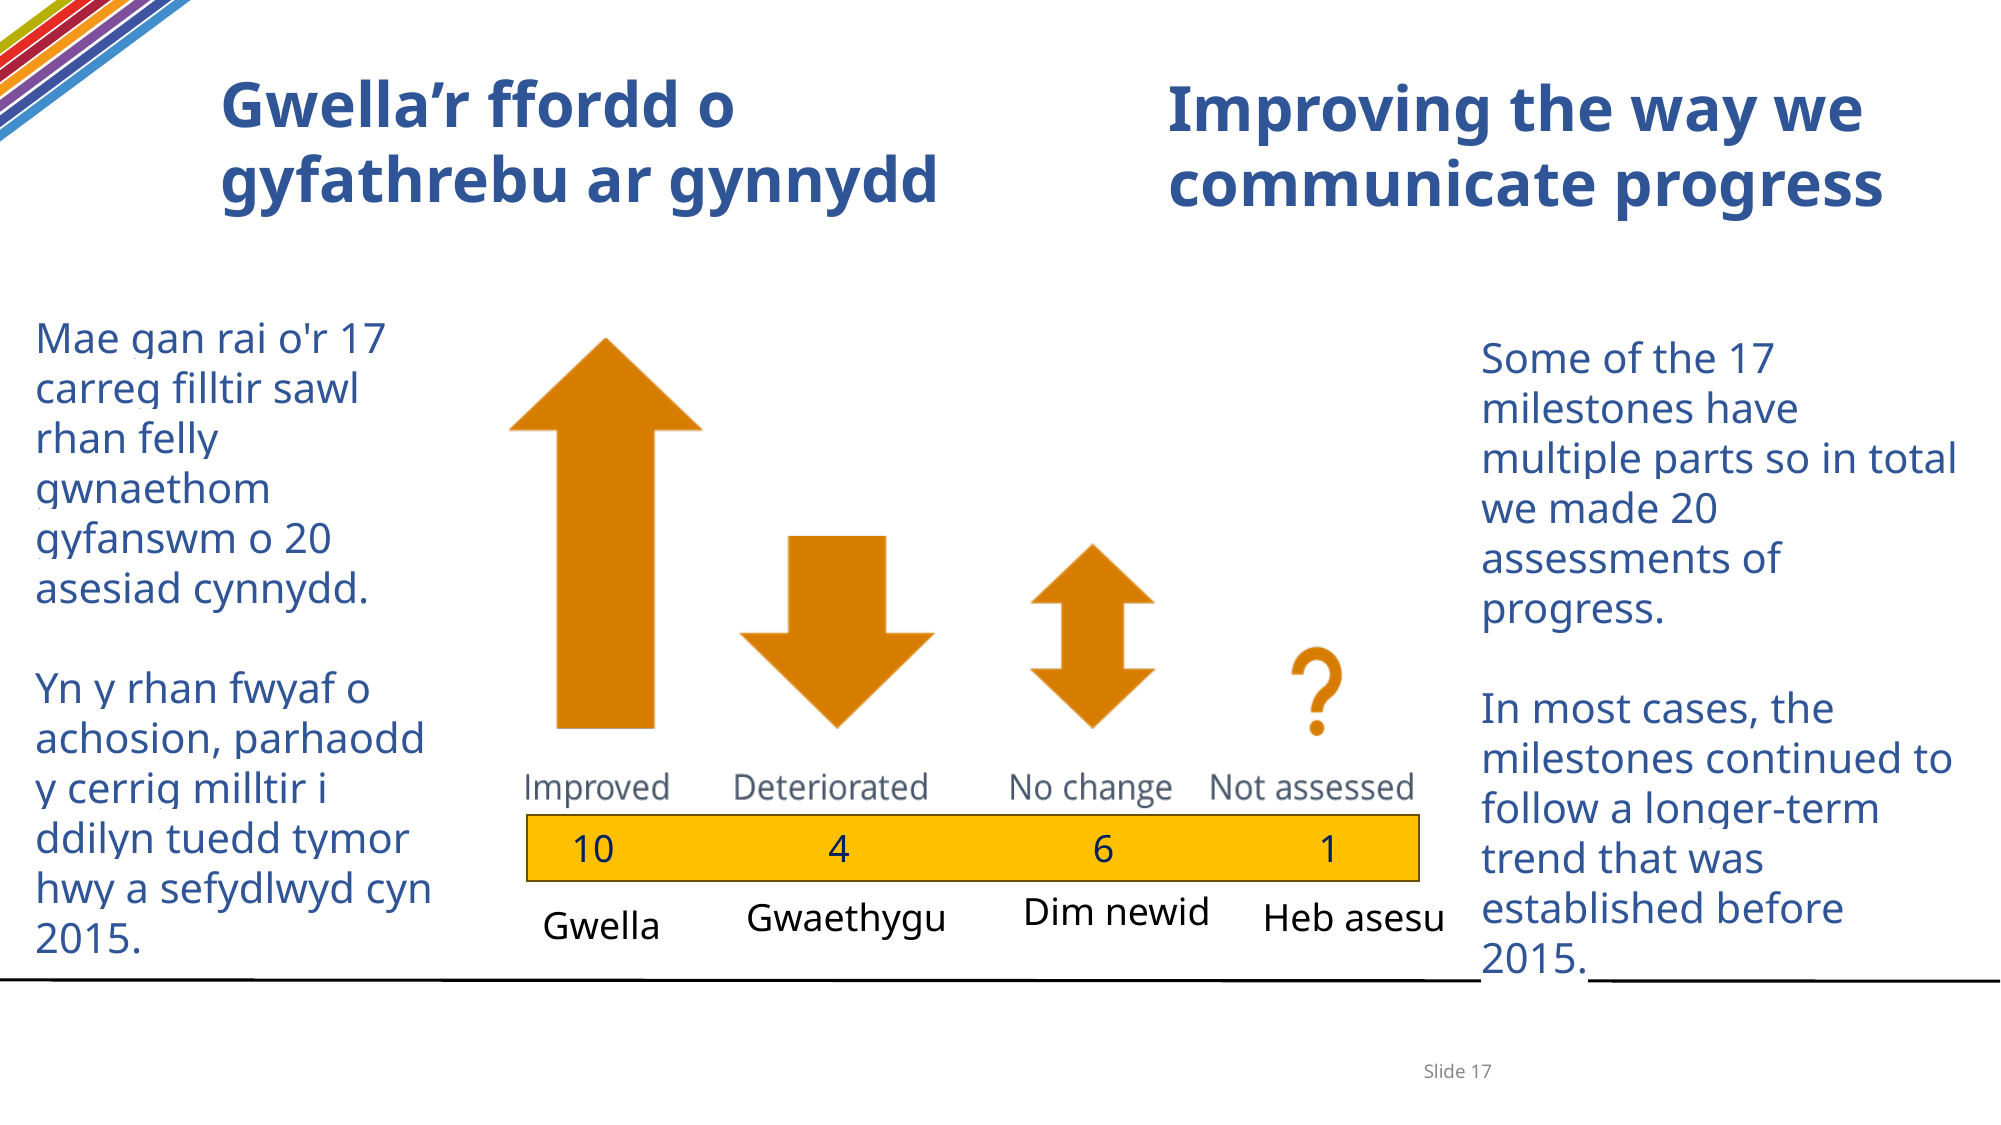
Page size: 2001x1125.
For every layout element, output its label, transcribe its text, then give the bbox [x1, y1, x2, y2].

text_box Heb asesu [1247, 886, 1500, 948]
text_box Dim newid [1007, 881, 1261, 942]
text_box Some of the 17 milestones have multiple parts so in total we made 20 assessments of progress. In most cases, the milestones continued to follow a longer-term trend that was established before 2015. [1466, 324, 1977, 946]
text_box 10 4 6 1 [527, 815, 1419, 881]
text_box Gwella [527, 894, 705, 955]
text_box Mae gan rai o'r 17 carreg filltir sawl rhan felly gwnaethom gyfanswm o 20 asesiad cynnydd. Yn y rhan fwyaf o achosion, parhaodd y cerrig milltir i ddilyn tuedd tymor hwy a sefydlwyd cyn 2015. [20, 304, 457, 976]
picture [503, 338, 1467, 816]
text_box Improving the way we communicate progress [1153, 61, 1910, 229]
text_box Gwaethygu [730, 886, 974, 948]
text_box Gwella’r ffordd o gyfathrebu ar gynnydd [205, 57, 986, 225]
